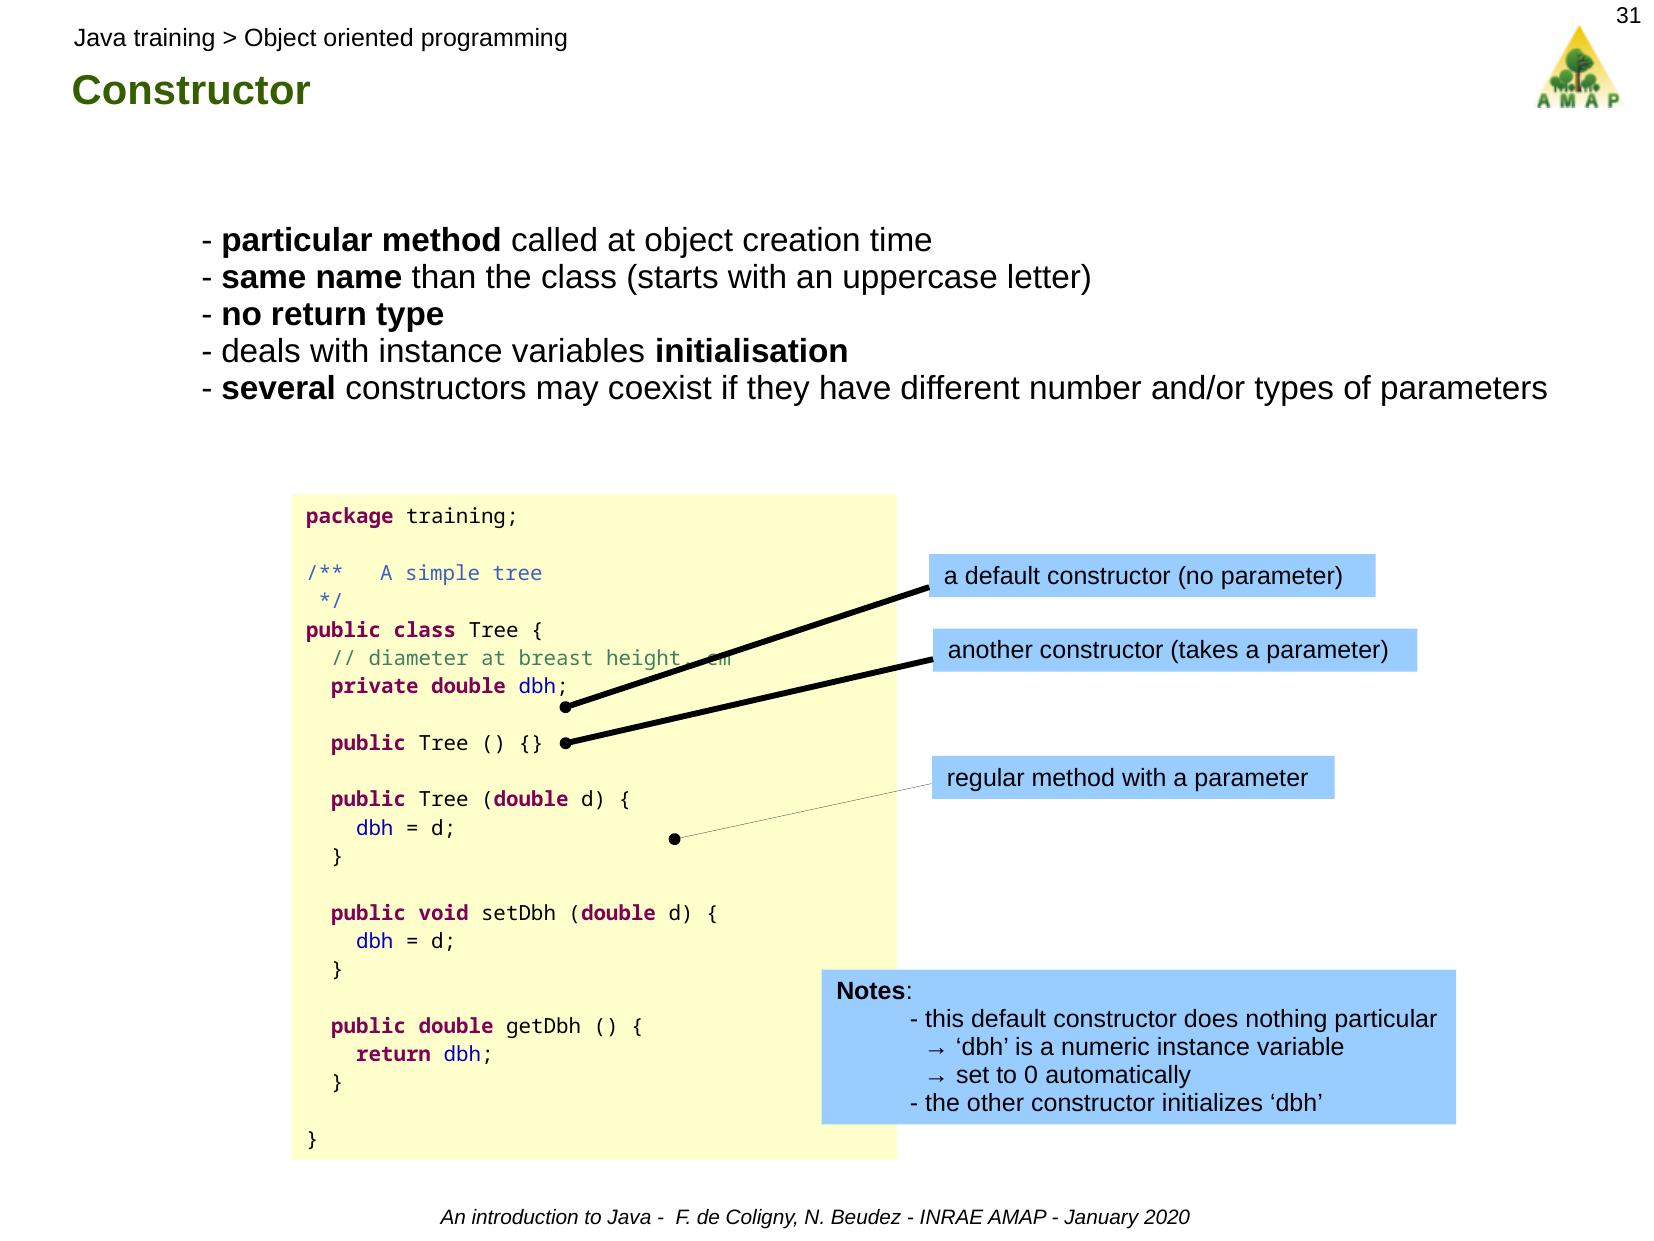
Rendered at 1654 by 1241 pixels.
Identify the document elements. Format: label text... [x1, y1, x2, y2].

text_box regular method with a parameter [932, 755, 1335, 799]
text_box package training; /** A simple tree */ public class Tree { // diameter at breast height, cm private double dbh; public Tree () {} public Tree (double d) { dbh = d; } public void setDbh (double d) { dbh = d; } public double getDbh () { return dbh; } } [291, 494, 897, 1073]
text_box Notes: - this default constructor does nothing particular → ‘dbh’ is a numeric instance variable → set to 0 automatically - the other constructor initializes ‘dbh’ [821, 969, 1457, 1125]
text_box a default constructor (no parameter) [929, 554, 1376, 598]
picture [1533, 25, 1627, 108]
text_box another constructor (takes a parameter) [933, 628, 1418, 672]
text_box Constructor [56, 59, 1120, 121]
text_box - particular method called at object creation time - same name than the class (starts with an uppercase letter) - no return type - deals with instance variables initialisation - several constructors may coexist if they have different number and/or types of parameters [186, 214, 1580, 452]
text_box Java training > Object oriented programming [59, 16, 1004, 60]
